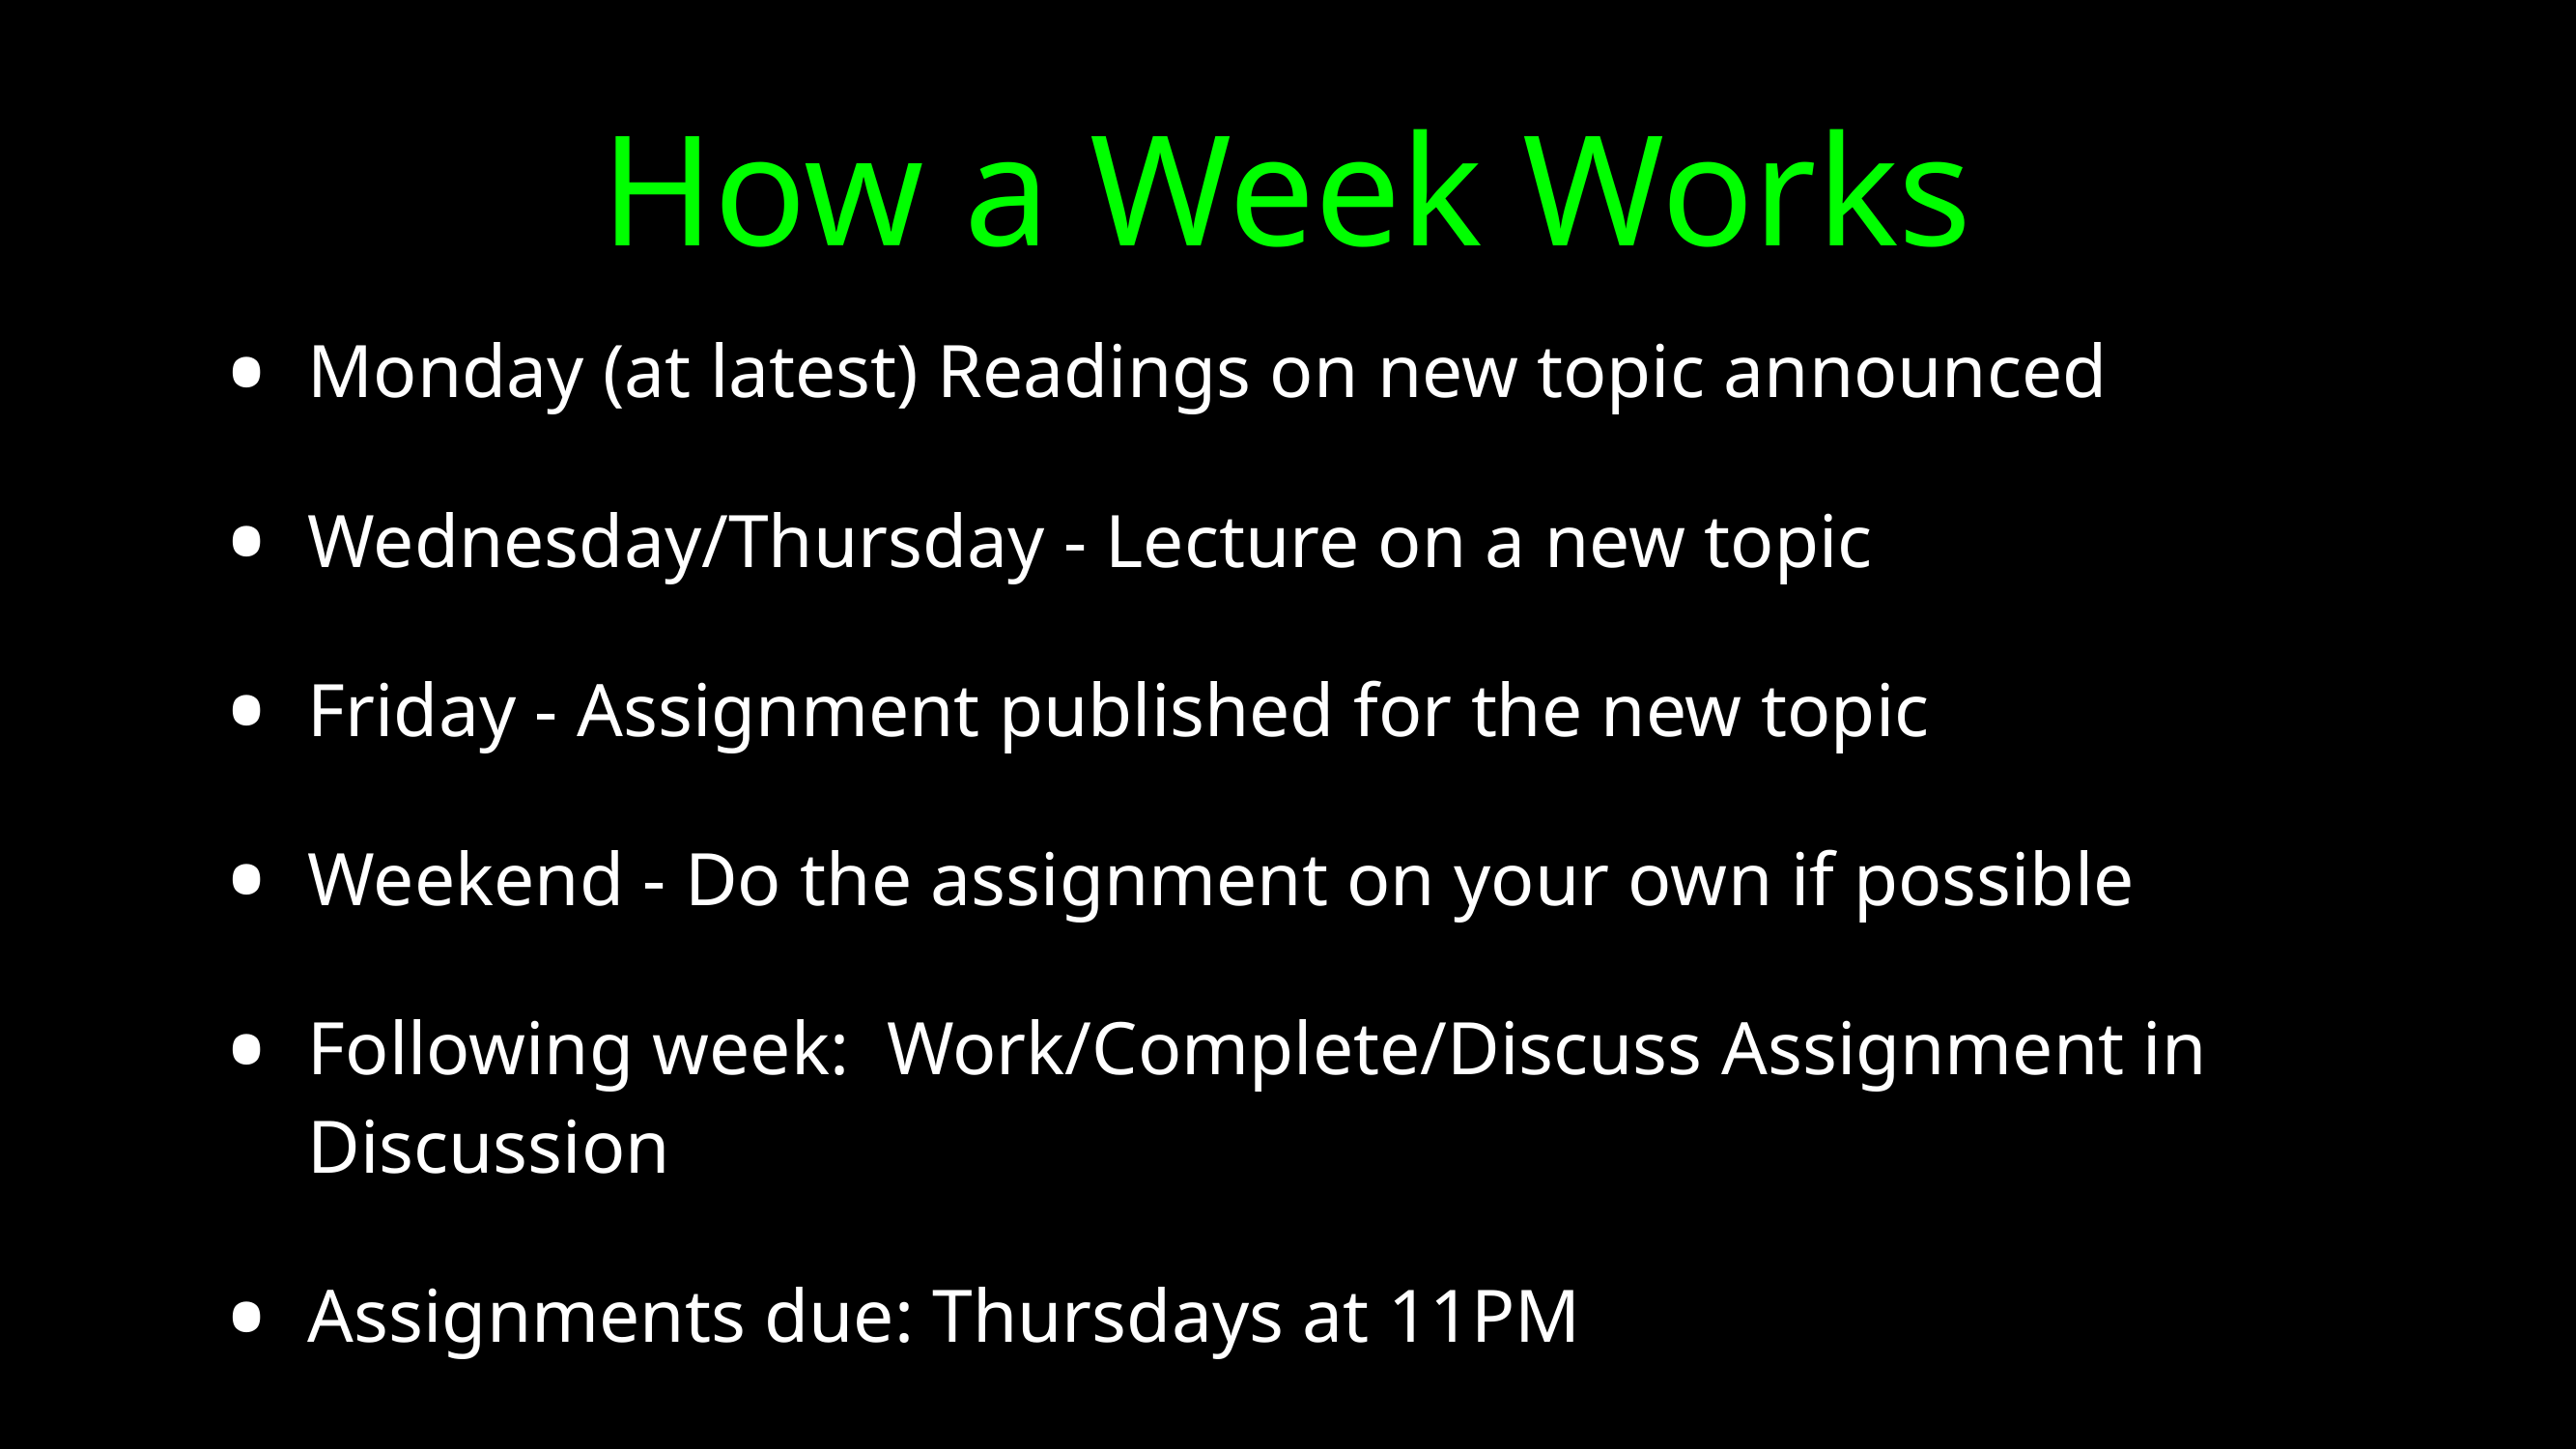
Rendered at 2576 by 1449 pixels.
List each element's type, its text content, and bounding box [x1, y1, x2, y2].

list Monday (at latest) Readings on new topic announced Wednesday/Thursday - Lecture on a new topic Friday - Assignment published for the new topic Weekend - Do the assignment on your own if possible Following week: Work/Complete/Discuss Assignment in Discussion Assignments due: Thursdays at 11PM [183, 249, 2392, 1435]
title How a Week Works [183, 4, 2392, 249]
